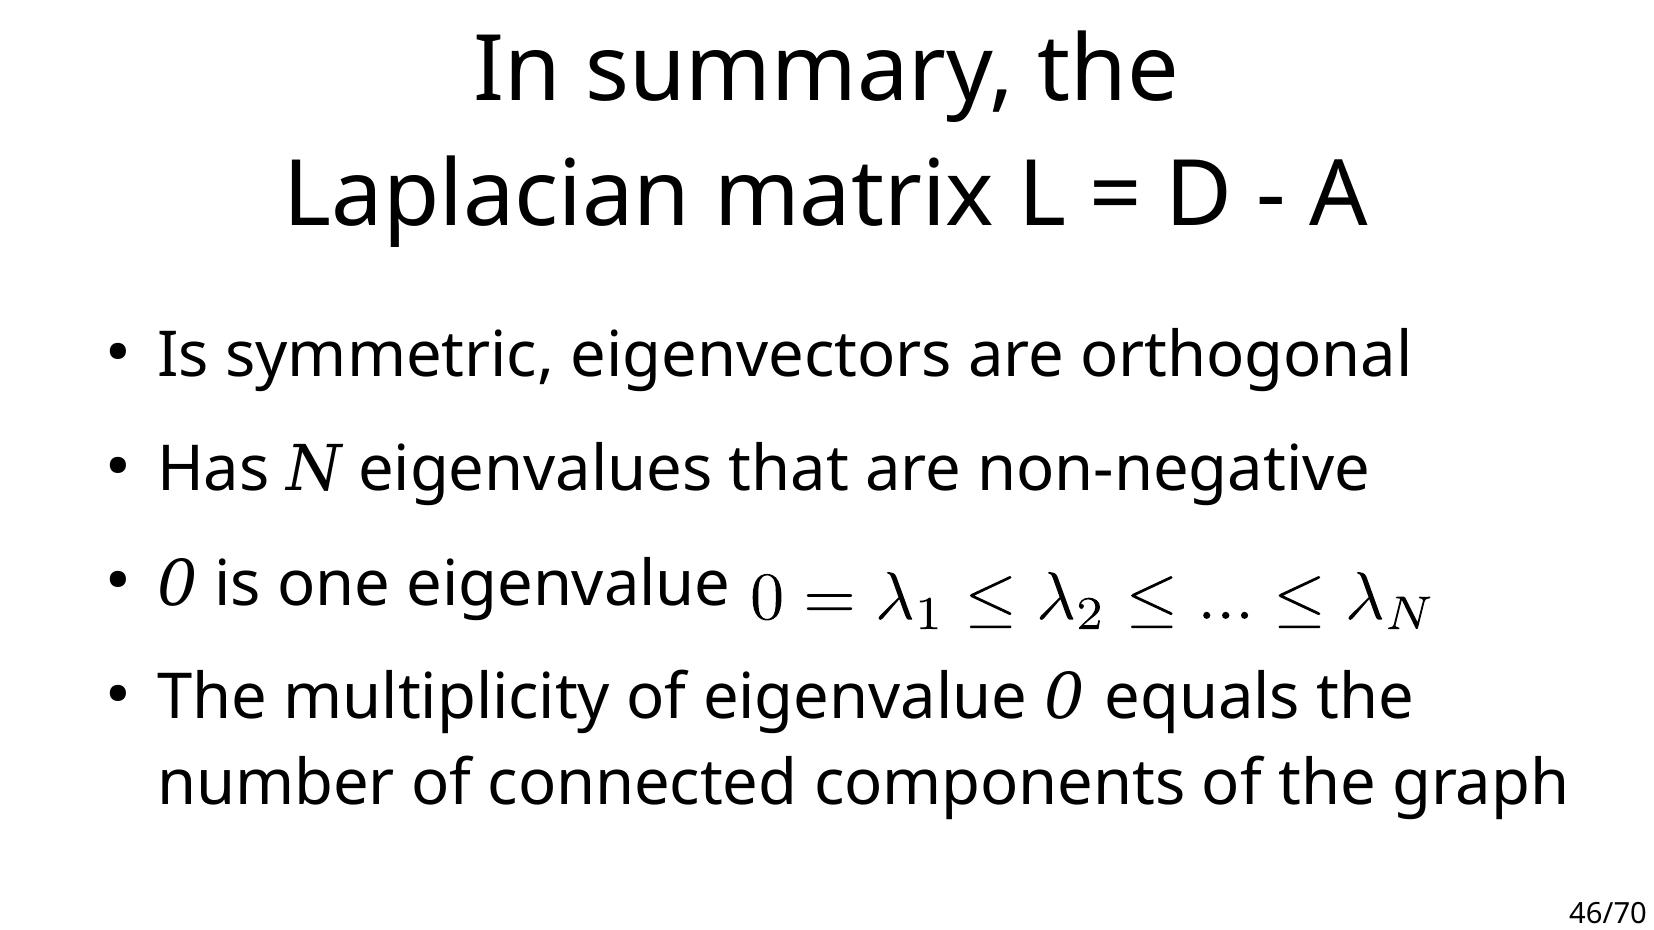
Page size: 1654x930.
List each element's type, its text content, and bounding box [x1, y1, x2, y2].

list Is symmetric, eigenvectors are orthogonal Has N eigenvalues that are non-negative 0 is one eigenvalue The multiplicity of eigenvalue 0 equals the number of connected components of the graph [90, 309, 1579, 856]
title In summary, the Laplacian matrix L = D - A [82, 0, 1571, 257]
text_box [752, 571, 1431, 630]
